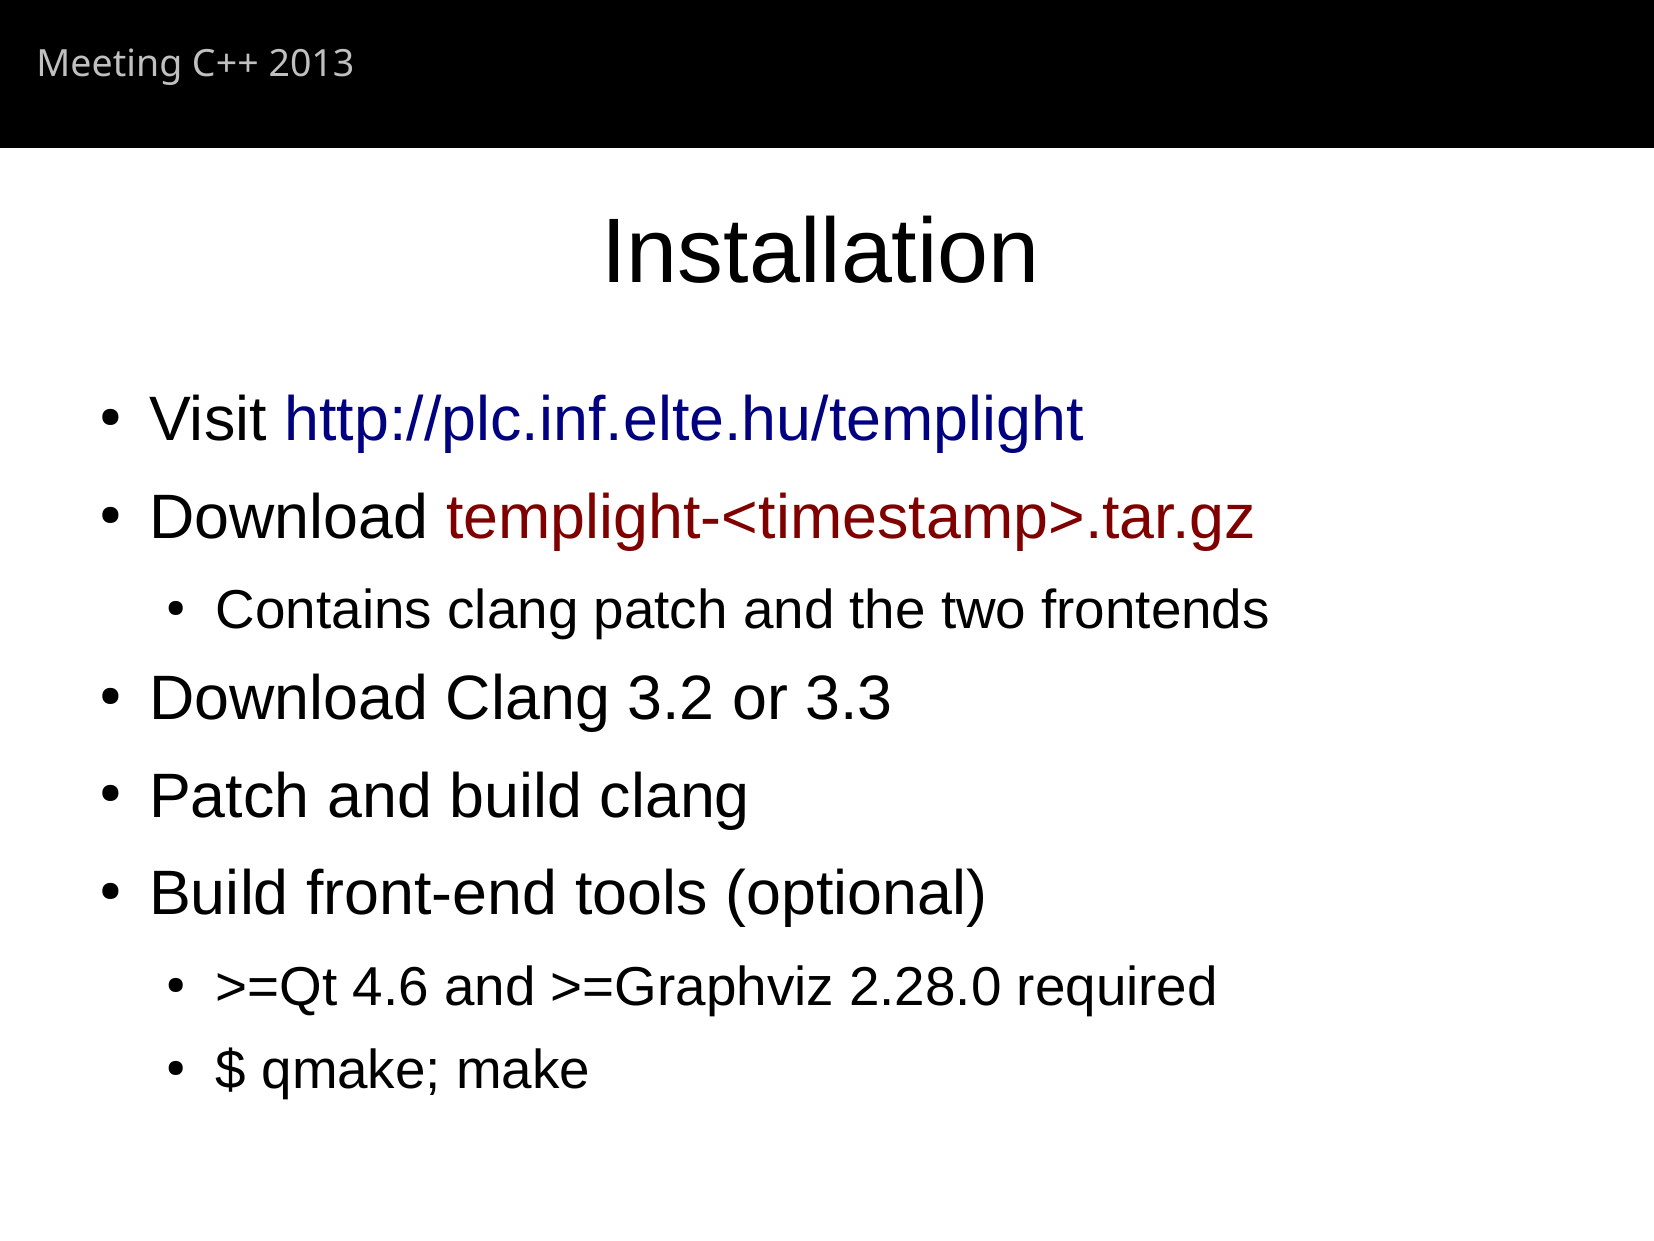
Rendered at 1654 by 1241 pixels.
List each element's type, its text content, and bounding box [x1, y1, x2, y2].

title Installation [76, 147, 1565, 355]
list Visit http://plc.inf.elte.hu/templight Download templight-<timestamp>.tar.gz Contains clang patch and the two frontends Download Clang 3.2 or 3.3 Patch and build clang Build front-end tools (optional) >=Qt 4.6 and >=Graphviz 2.28.0 required $ qmake; make [82, 383, 1571, 1104]
